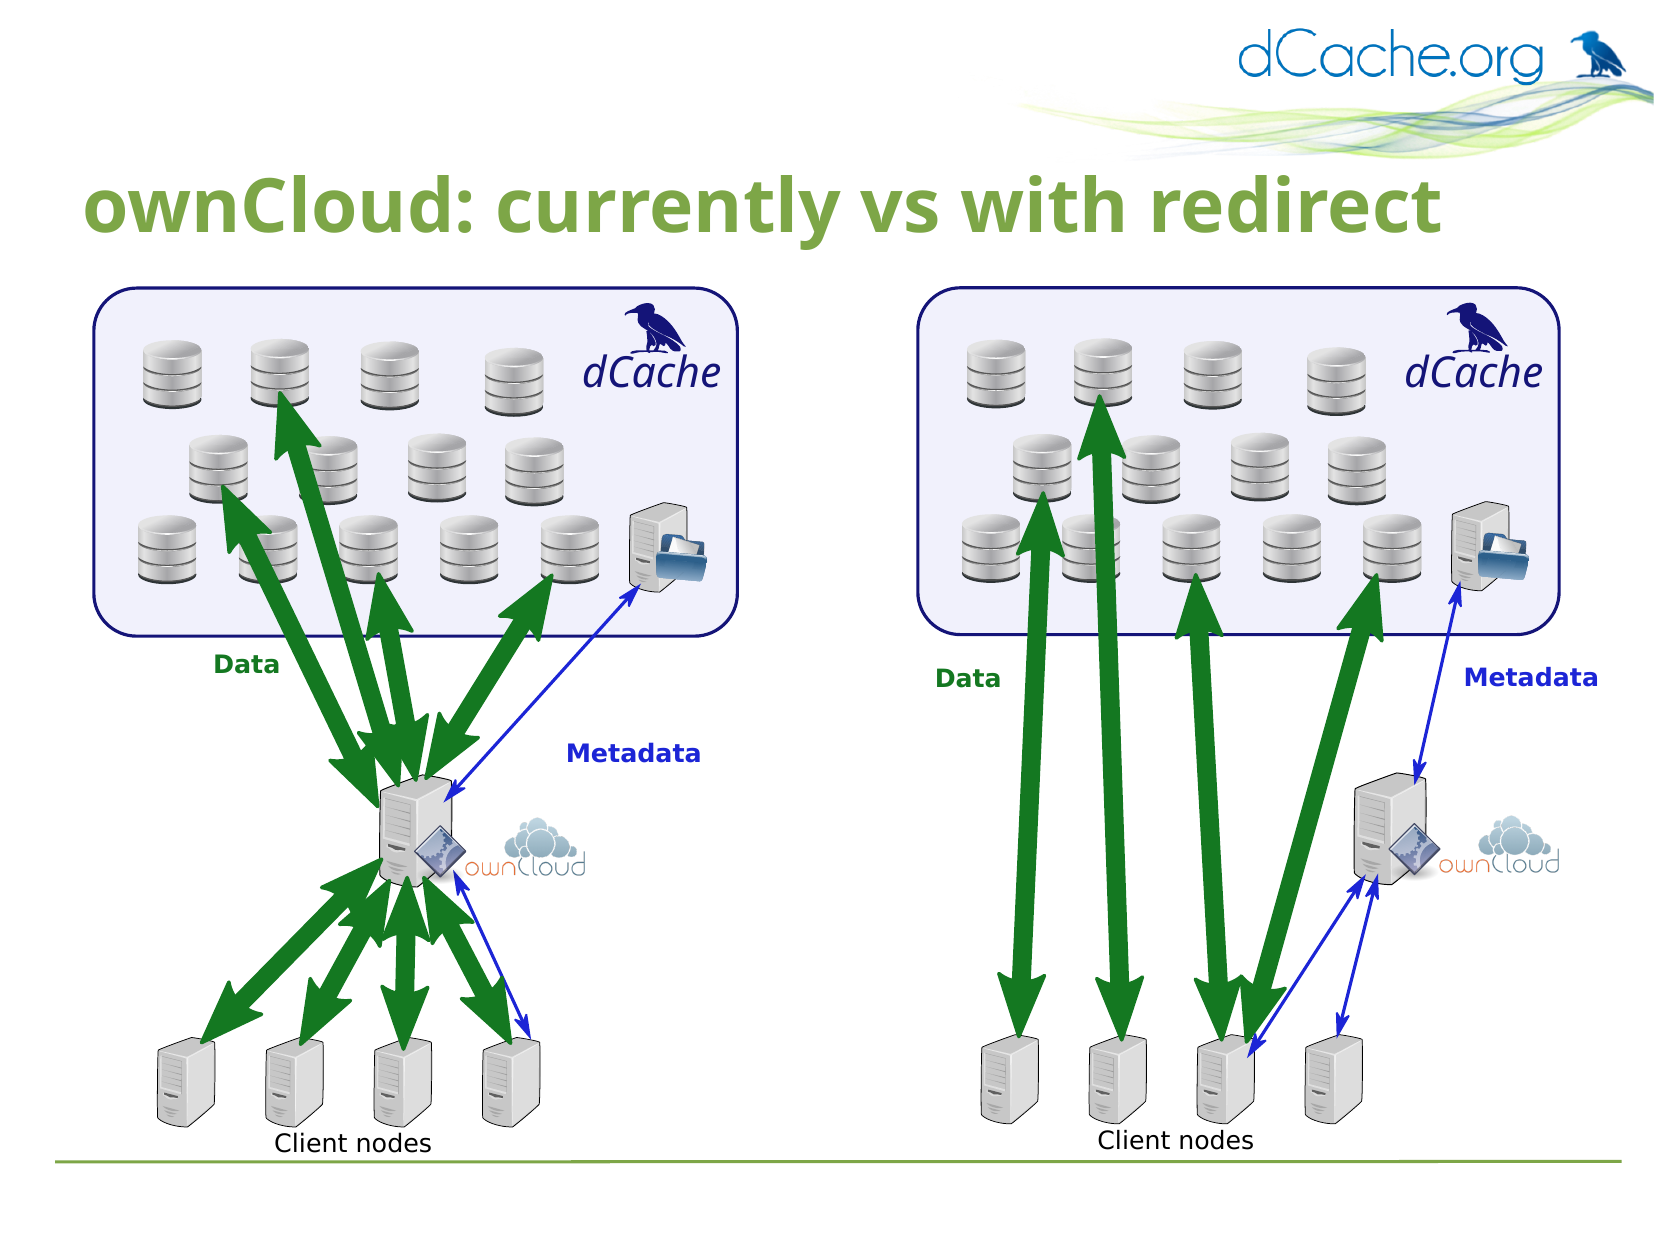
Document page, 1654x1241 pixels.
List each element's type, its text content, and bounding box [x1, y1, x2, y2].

picture [916, 286, 1598, 1150]
picture [91, 286, 740, 1154]
title ownCloud: currently vs with redirect [82, 155, 1605, 252]
picture [956, 16, 1654, 169]
